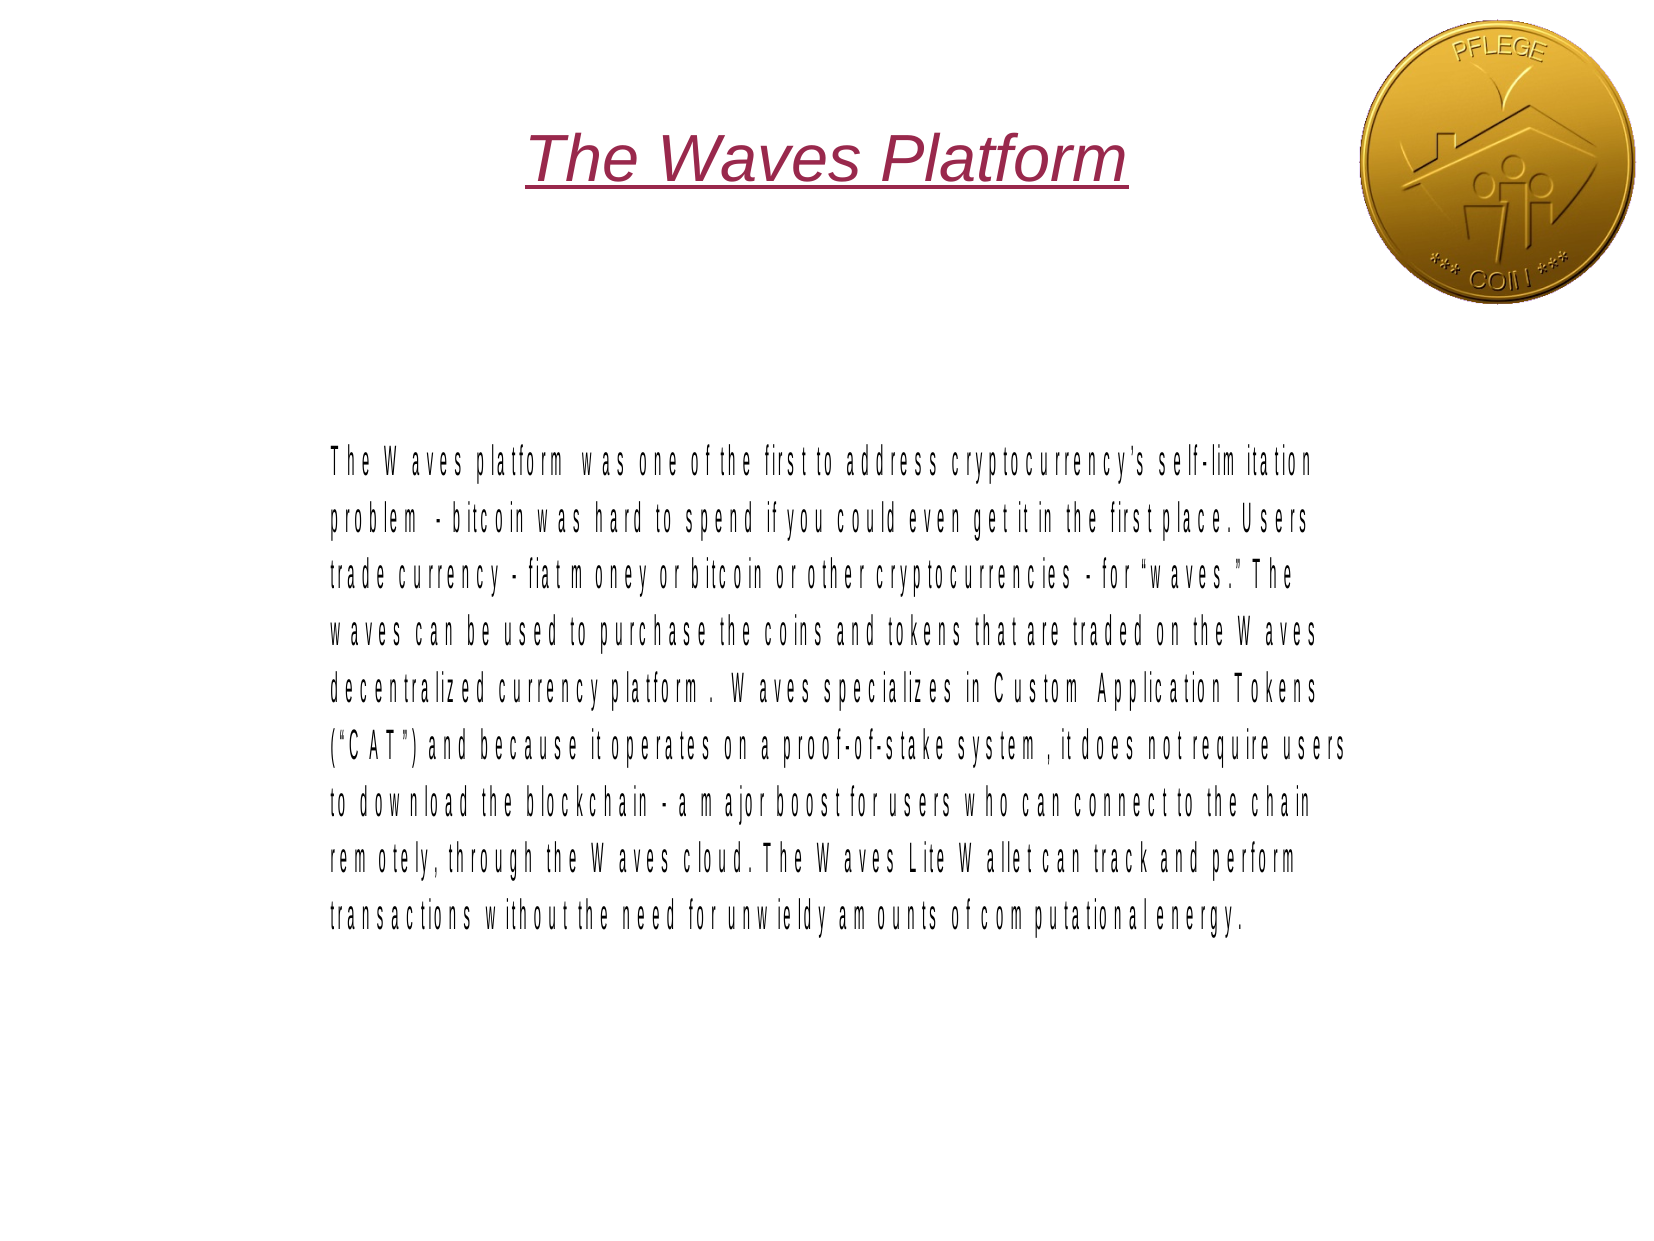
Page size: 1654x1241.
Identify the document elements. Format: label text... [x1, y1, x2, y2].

text_box [82, 290, 1571, 1109]
picture [1346, 6, 1650, 319]
title The Waves Platform [82, 49, 1346, 257]
picture [330, 437, 1359, 945]
